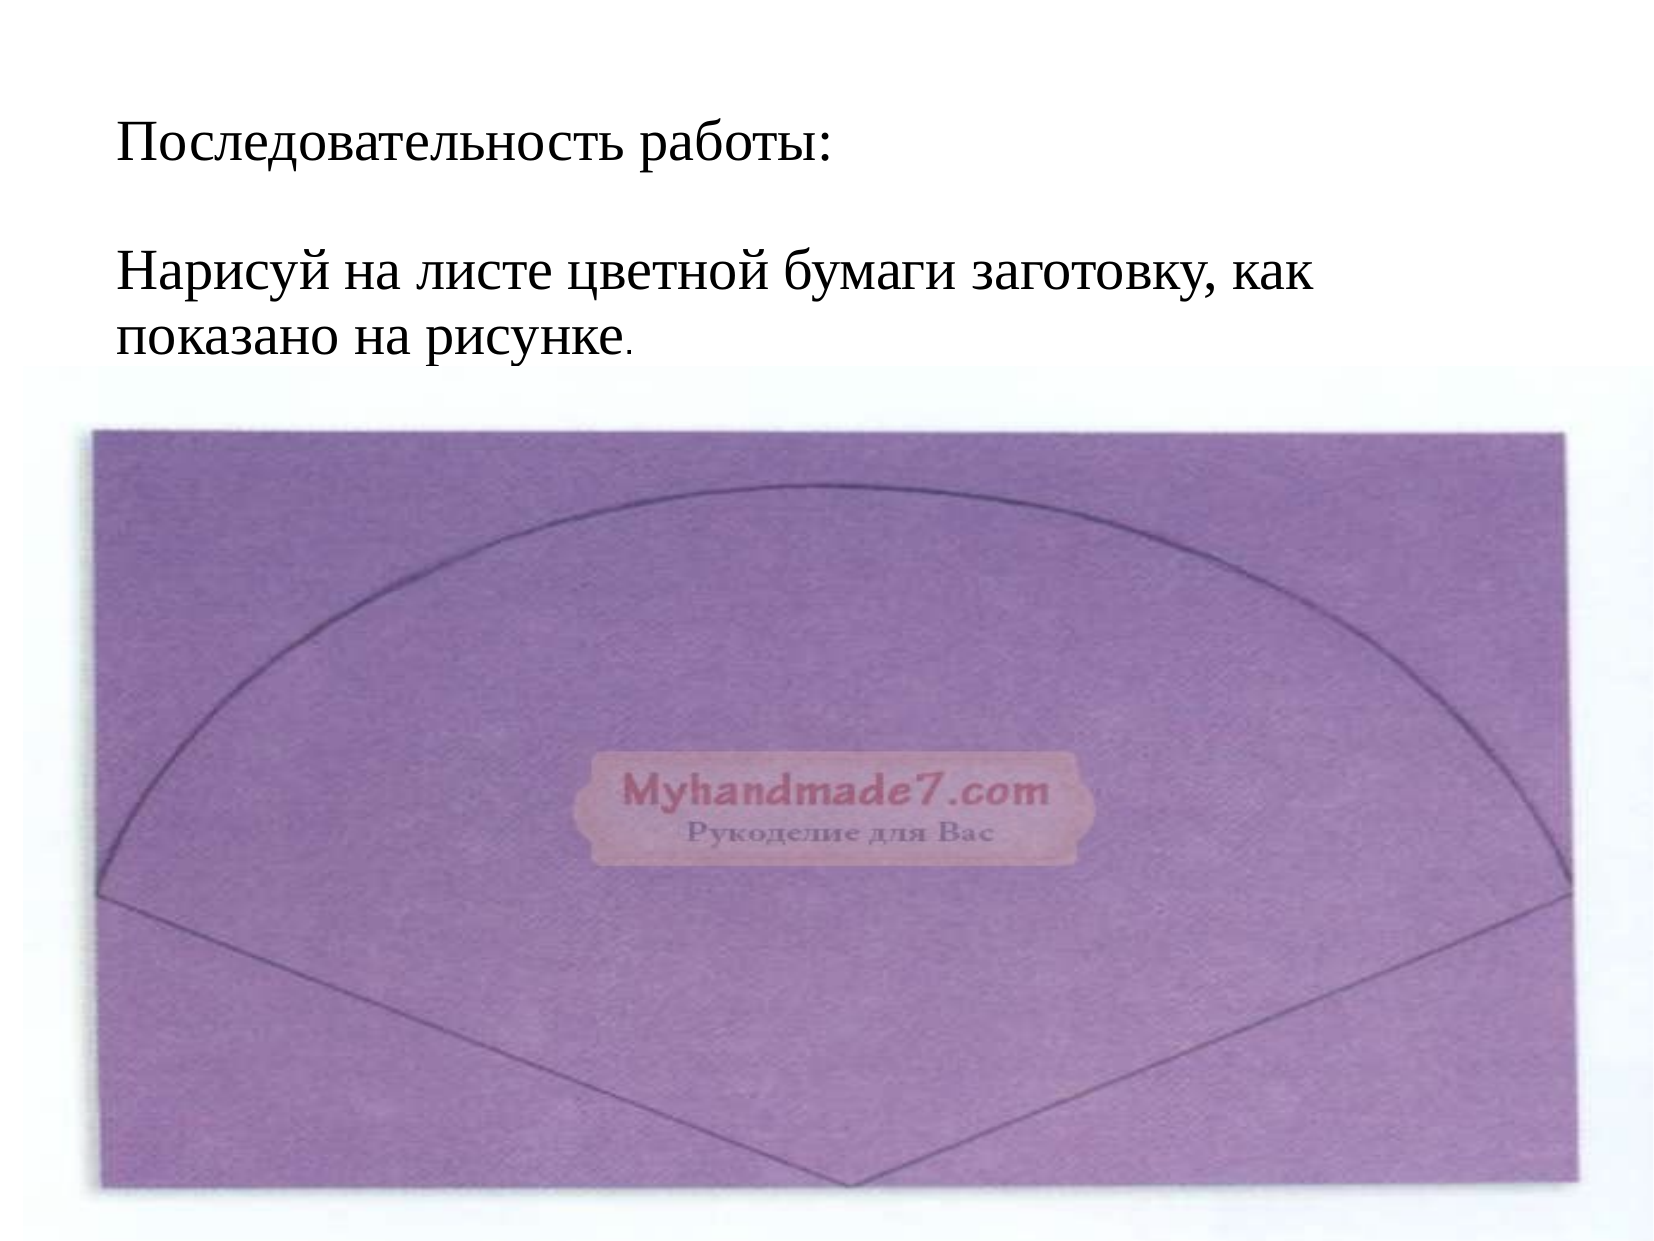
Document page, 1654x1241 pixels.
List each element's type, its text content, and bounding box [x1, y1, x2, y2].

picture [23, 366, 1654, 1241]
text_box Последовательность работы: Нарисуй на листе цветной бумаги заготовку, как показано на рисунке. [101, 101, 1548, 366]
